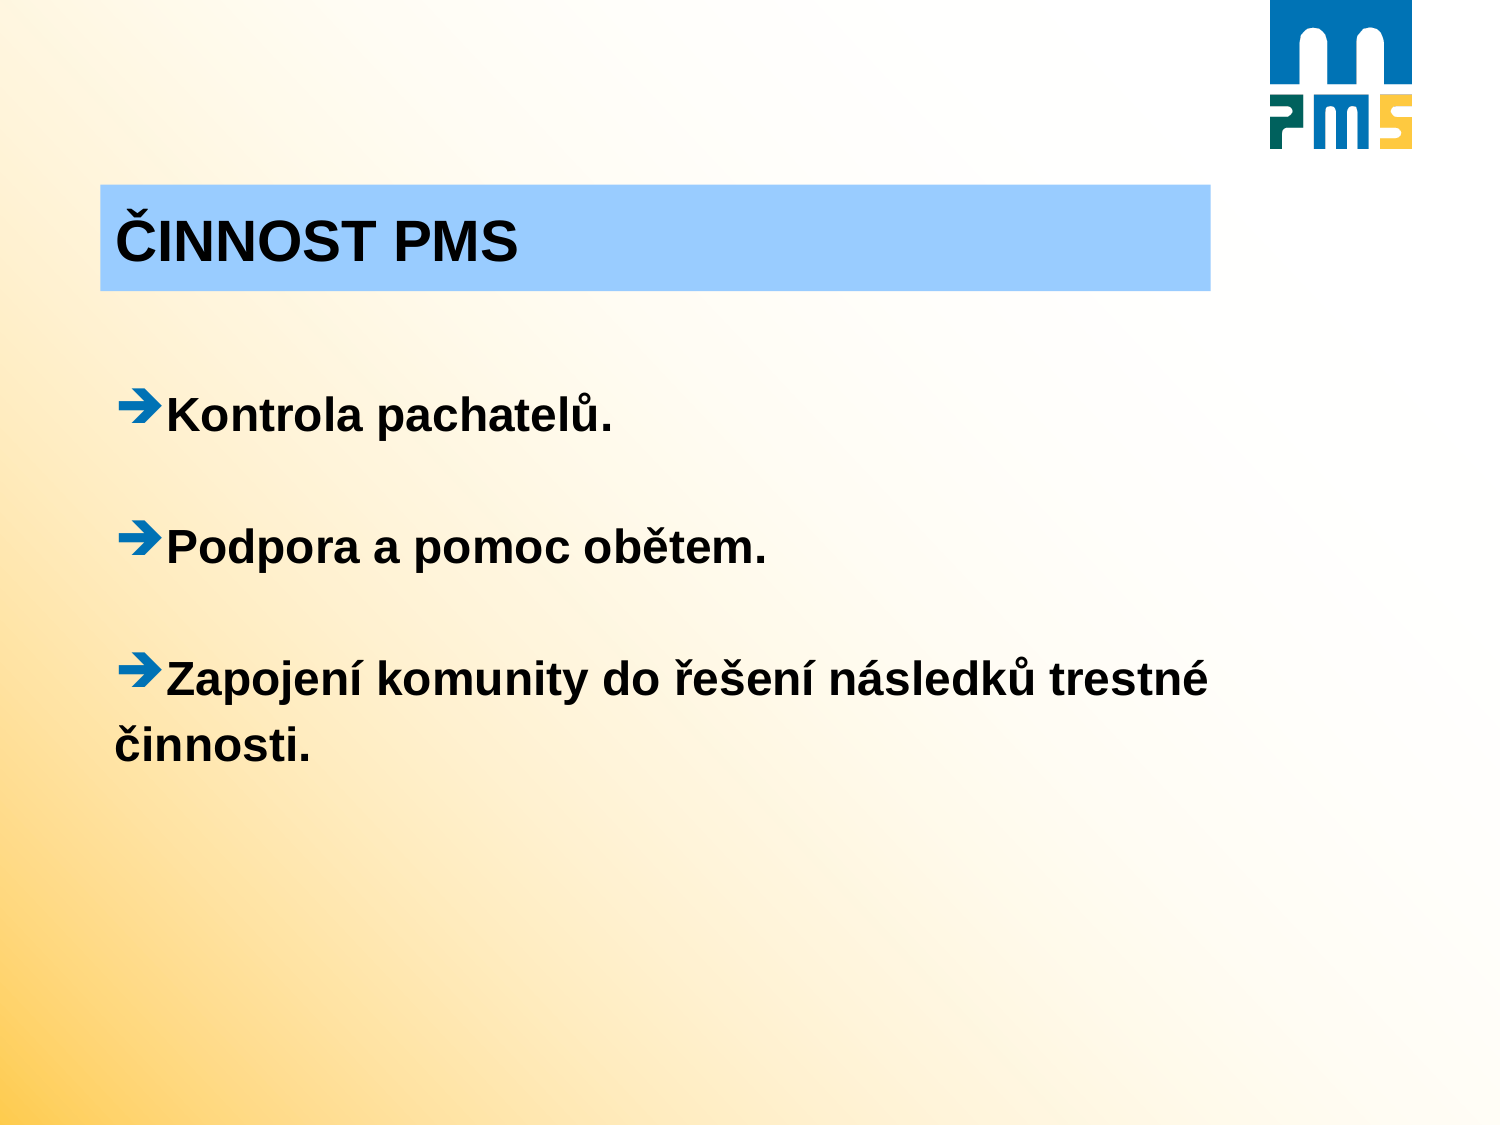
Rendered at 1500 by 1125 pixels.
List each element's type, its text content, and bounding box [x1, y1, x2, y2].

picture [0, 0, 1500, 1125]
text_box Kontrola pachatelů. Podpora a pomoc obětem. Zapojení komunity do řešení následků trestné činnosti. [100, 302, 1412, 1000]
title ČINNOST PMS [100, 184, 1211, 292]
